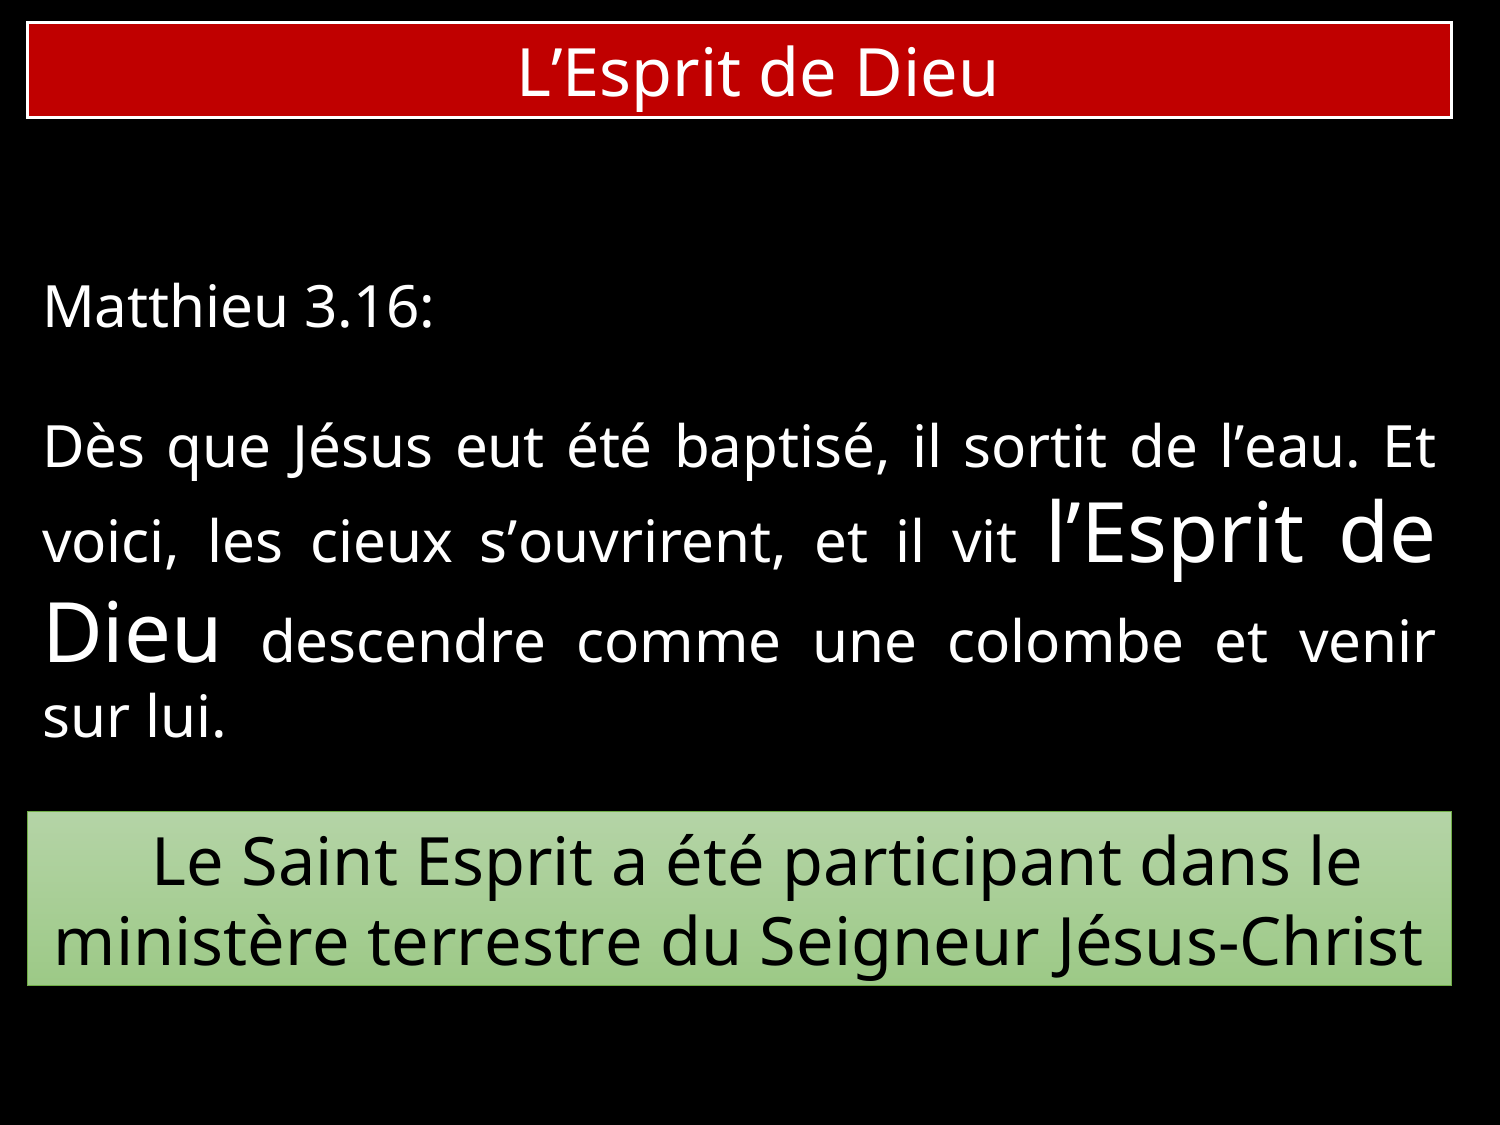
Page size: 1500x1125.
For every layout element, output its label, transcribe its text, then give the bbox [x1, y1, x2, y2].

text_box Le Saint Esprit a été participant dans le ministère terrestre du Seigneur Jésus-Christ [27, 811, 1452, 986]
text_box L’Esprit de Dieu [27, 22, 1452, 118]
text_box Matthieu 3.16: Dès que Jésus eut été baptisé, il sortit de l’eau. Et voici, les cieux s’ouvrirent, et il vit l’Esprit de Dieu descendre comme une colombe et venir sur lui. [27, 261, 1452, 757]
